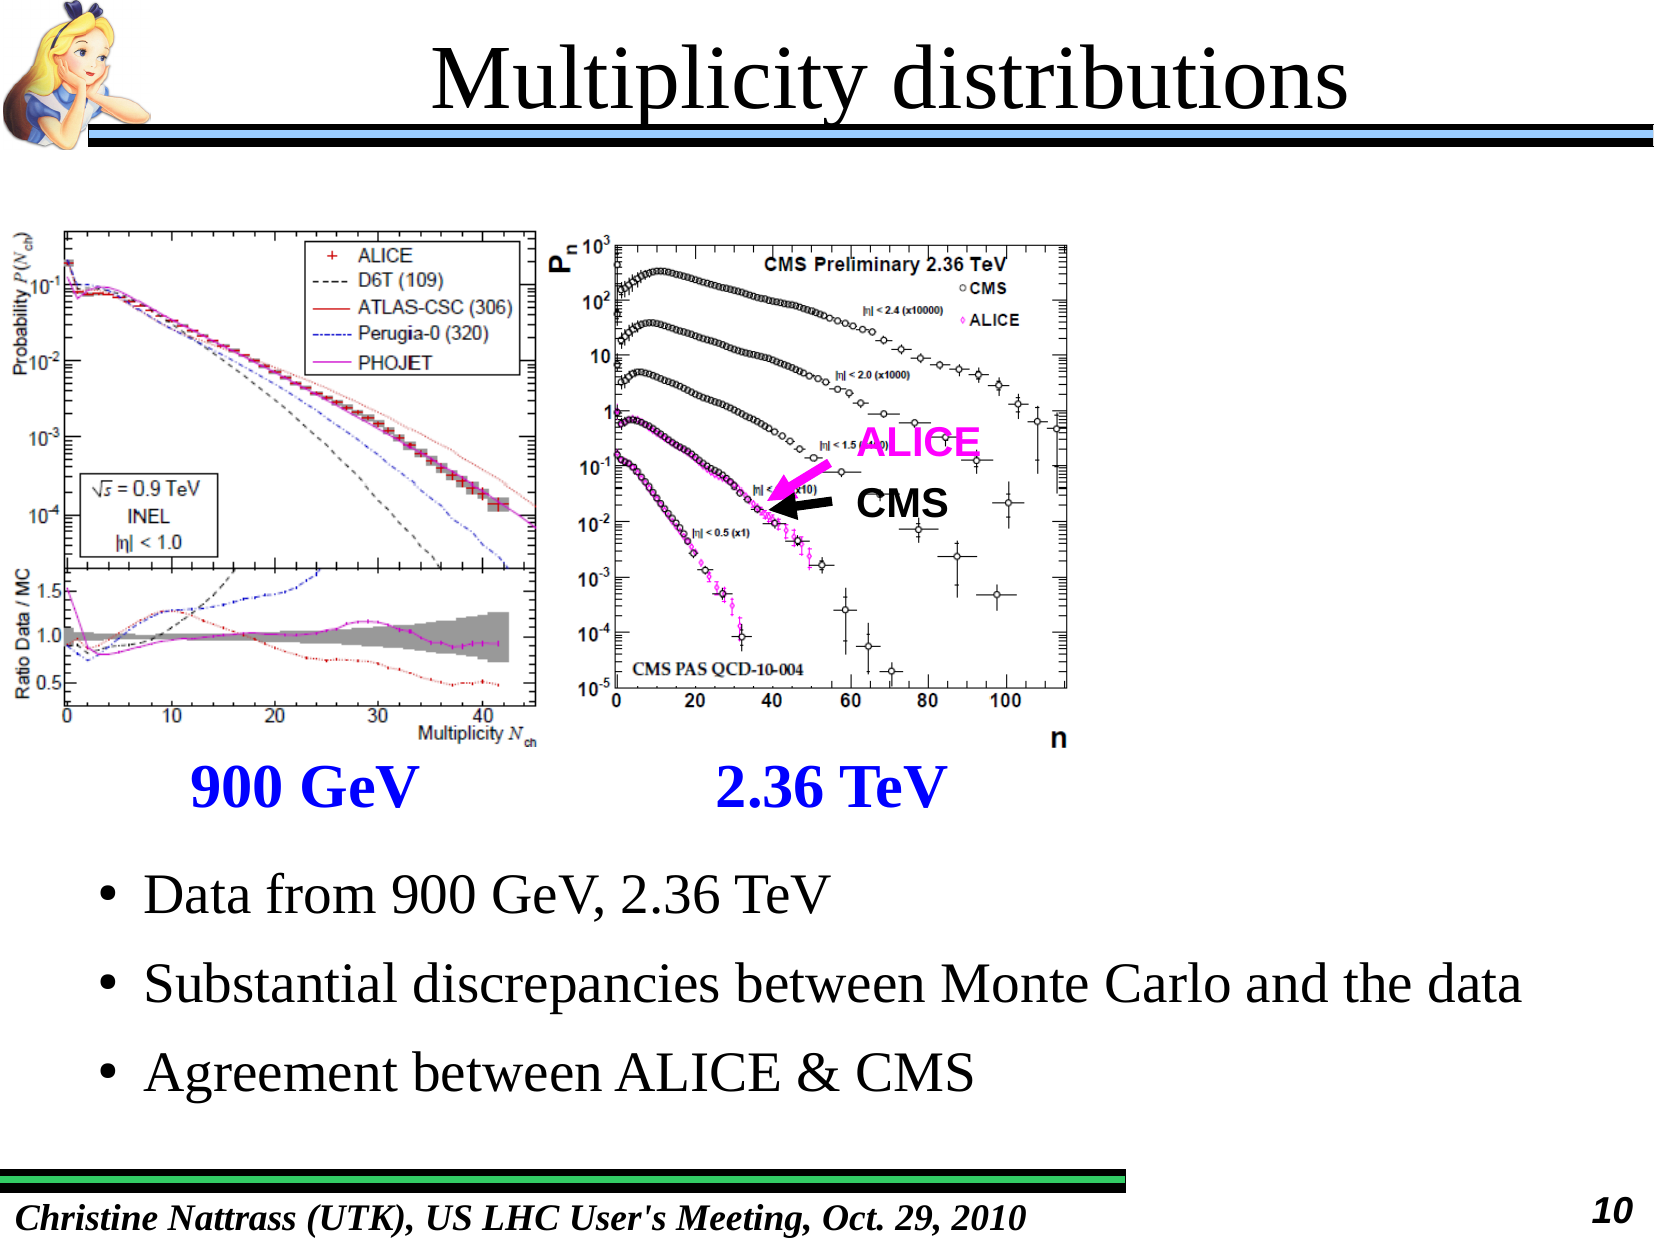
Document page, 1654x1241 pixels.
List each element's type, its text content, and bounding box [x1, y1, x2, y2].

text_box 900 GeV [175, 744, 513, 829]
list Data from 900 GeV, 2.36 TeV Substantial discrepancies between Monte Carlo and the data Agreement between ALICE & CMS [82, 862, 1571, 1109]
title Multiplicity distributions [147, 8, 1636, 147]
text_box 2.36 TeV [701, 744, 1039, 829]
picture [3, 0, 151, 150]
picture [1, 221, 545, 747]
picture [546, 224, 1078, 751]
text_box 10 [1572, 1182, 1648, 1240]
text_box ALICE CMS [841, 413, 997, 534]
